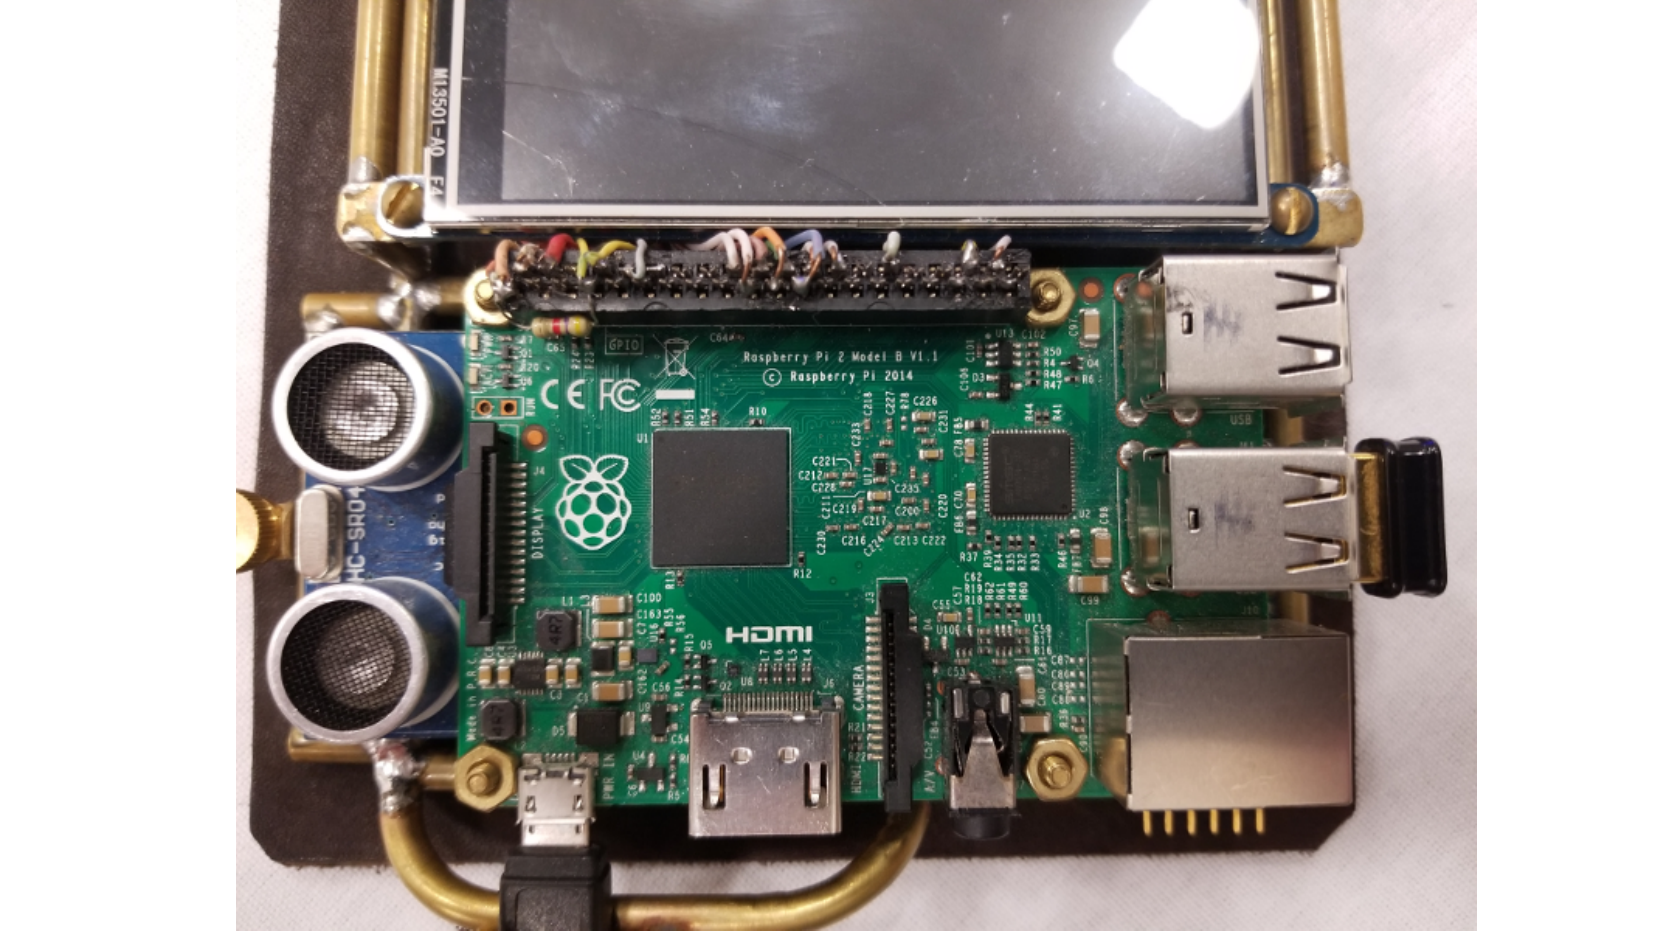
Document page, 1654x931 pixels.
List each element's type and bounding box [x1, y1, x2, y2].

picture [236, 0, 1477, 931]
